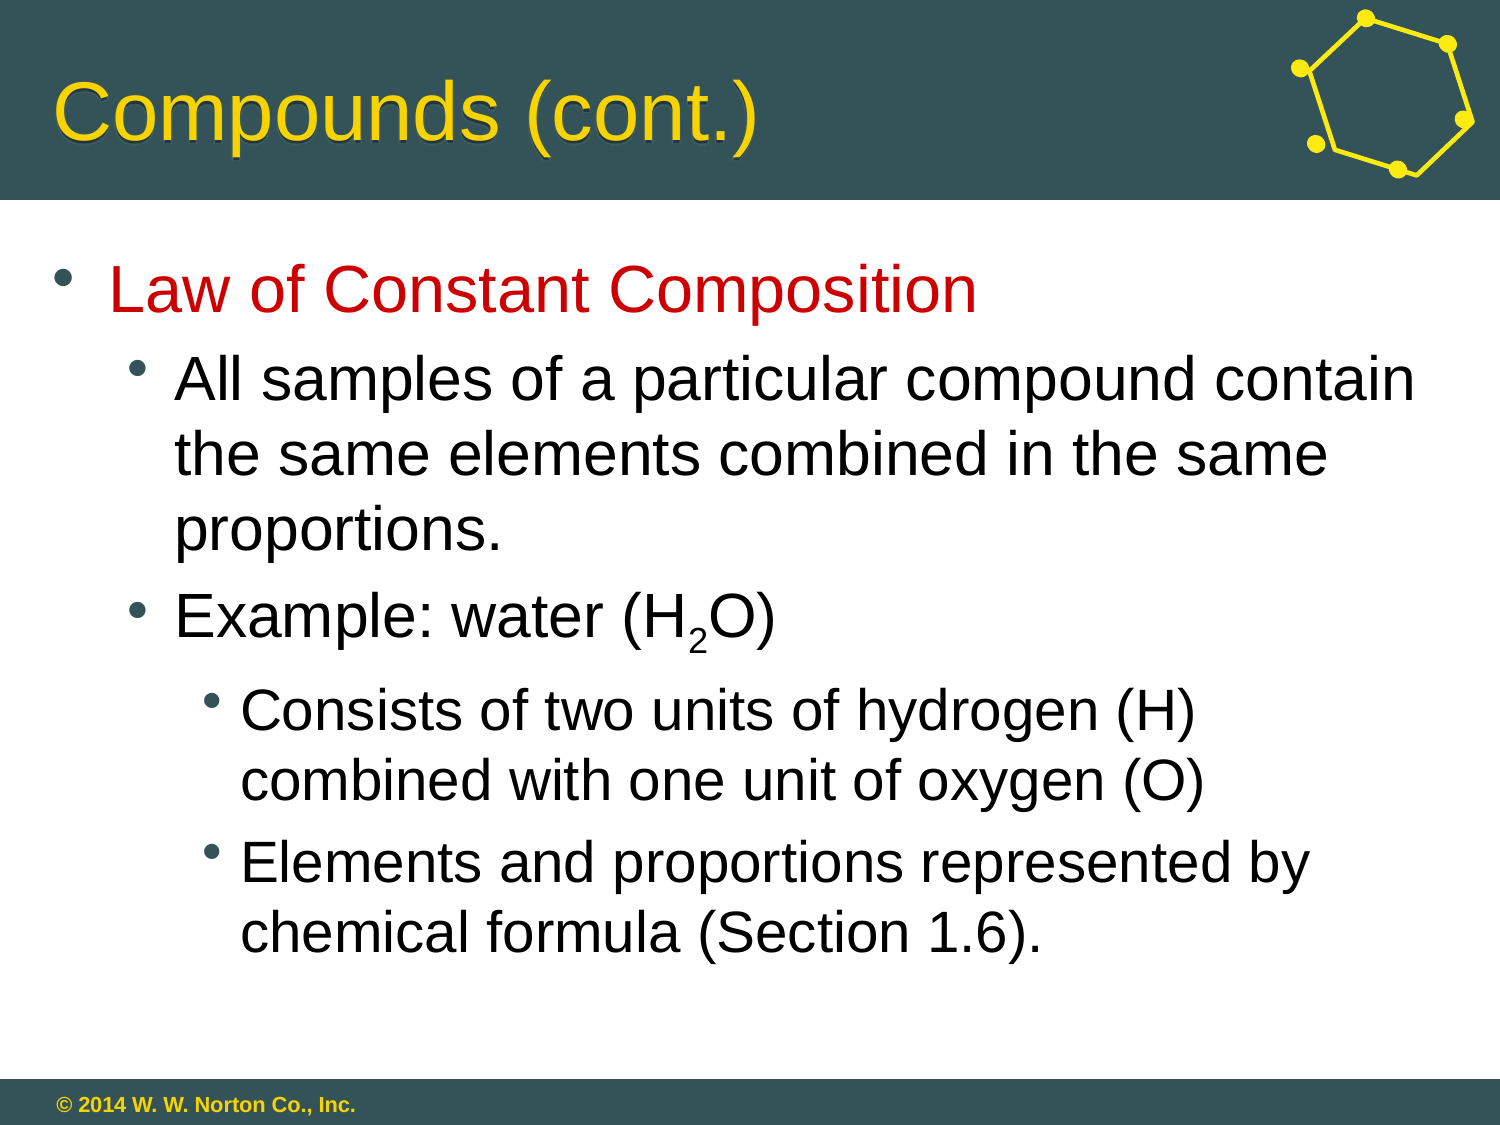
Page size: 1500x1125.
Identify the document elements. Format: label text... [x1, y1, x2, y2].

title Compounds (cont.) [37, 19, 1225, 195]
list Law of Constant Composition All samples of a particular compound contain the same elements combined in the same proportions. Example: water (H2O) Consists of two units of hydrogen (H) combined with one unit of oxygen (O) Elements and proportions represented by chemical formula (Section 1.6). [37, 237, 1463, 1121]
